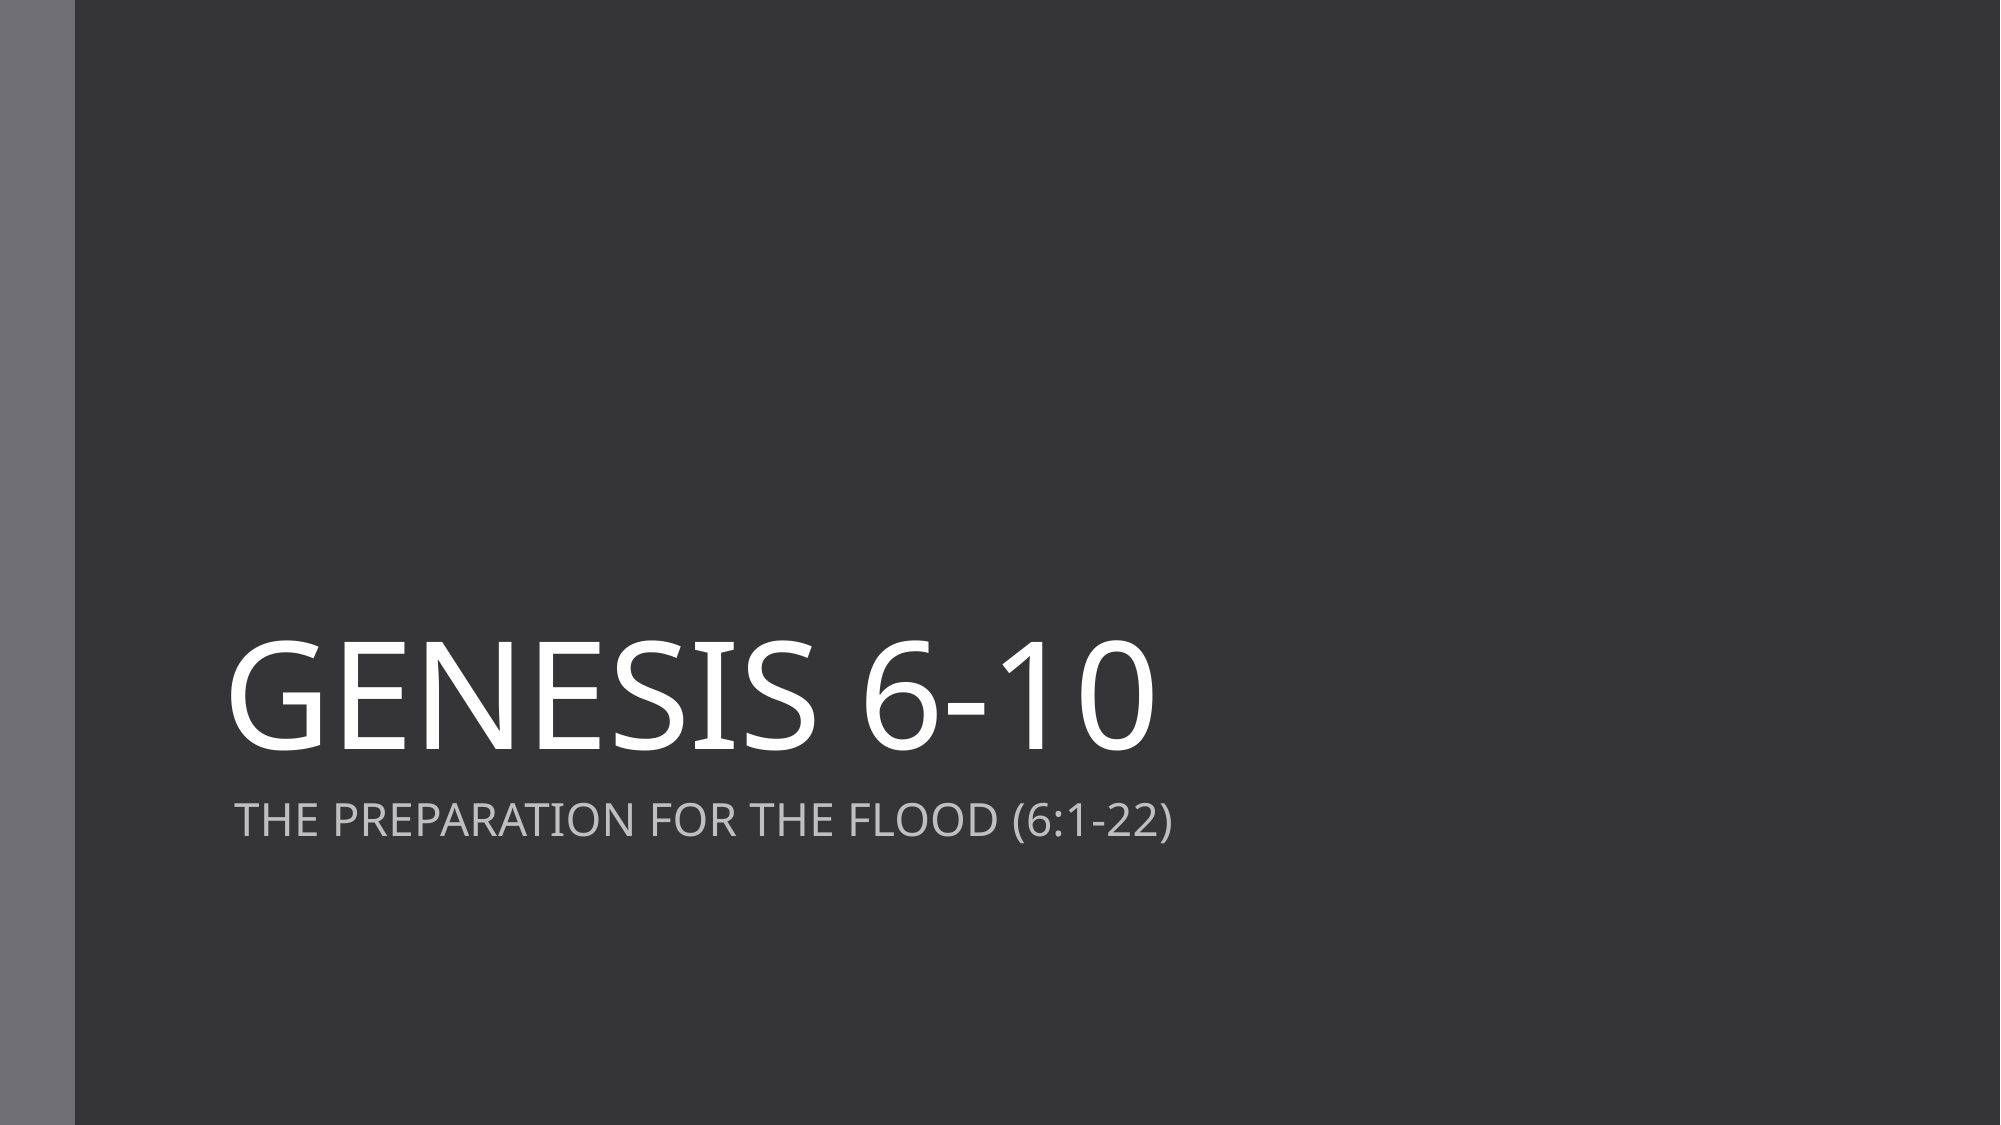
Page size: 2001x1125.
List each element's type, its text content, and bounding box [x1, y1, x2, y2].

subtitle THE PREPARATION FOR THE FLOOD (6:1-22) [206, 787, 1752, 1066]
title GENESIS 6-10 [206, 124, 1752, 787]
